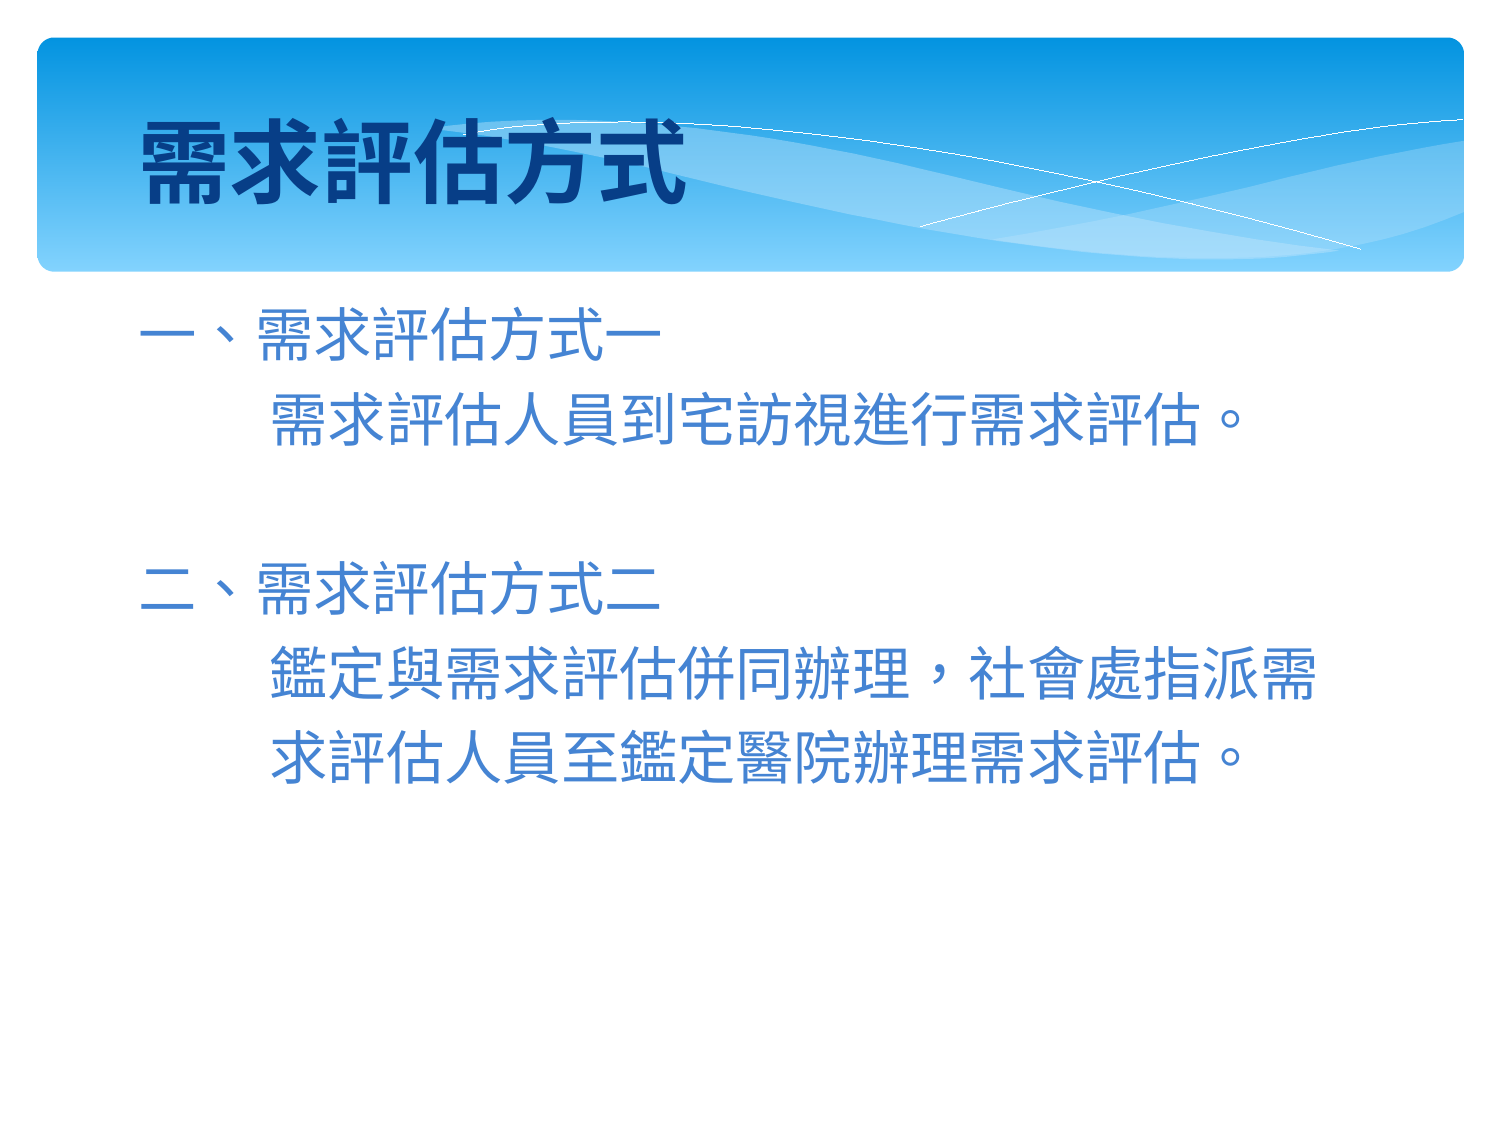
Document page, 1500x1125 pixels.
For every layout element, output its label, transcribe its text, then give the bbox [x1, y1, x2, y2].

list 一、需求評估方式一 需求評估人員到宅訪視進行需求評估。 二、需求評估方式二 鑑定與需求評估併同辦理，社會處指派需 求評估人員至鑑定醫院辦理需求評估。 [123, 290, 1340, 858]
title 需求評估方式 [112, 66, 715, 254]
